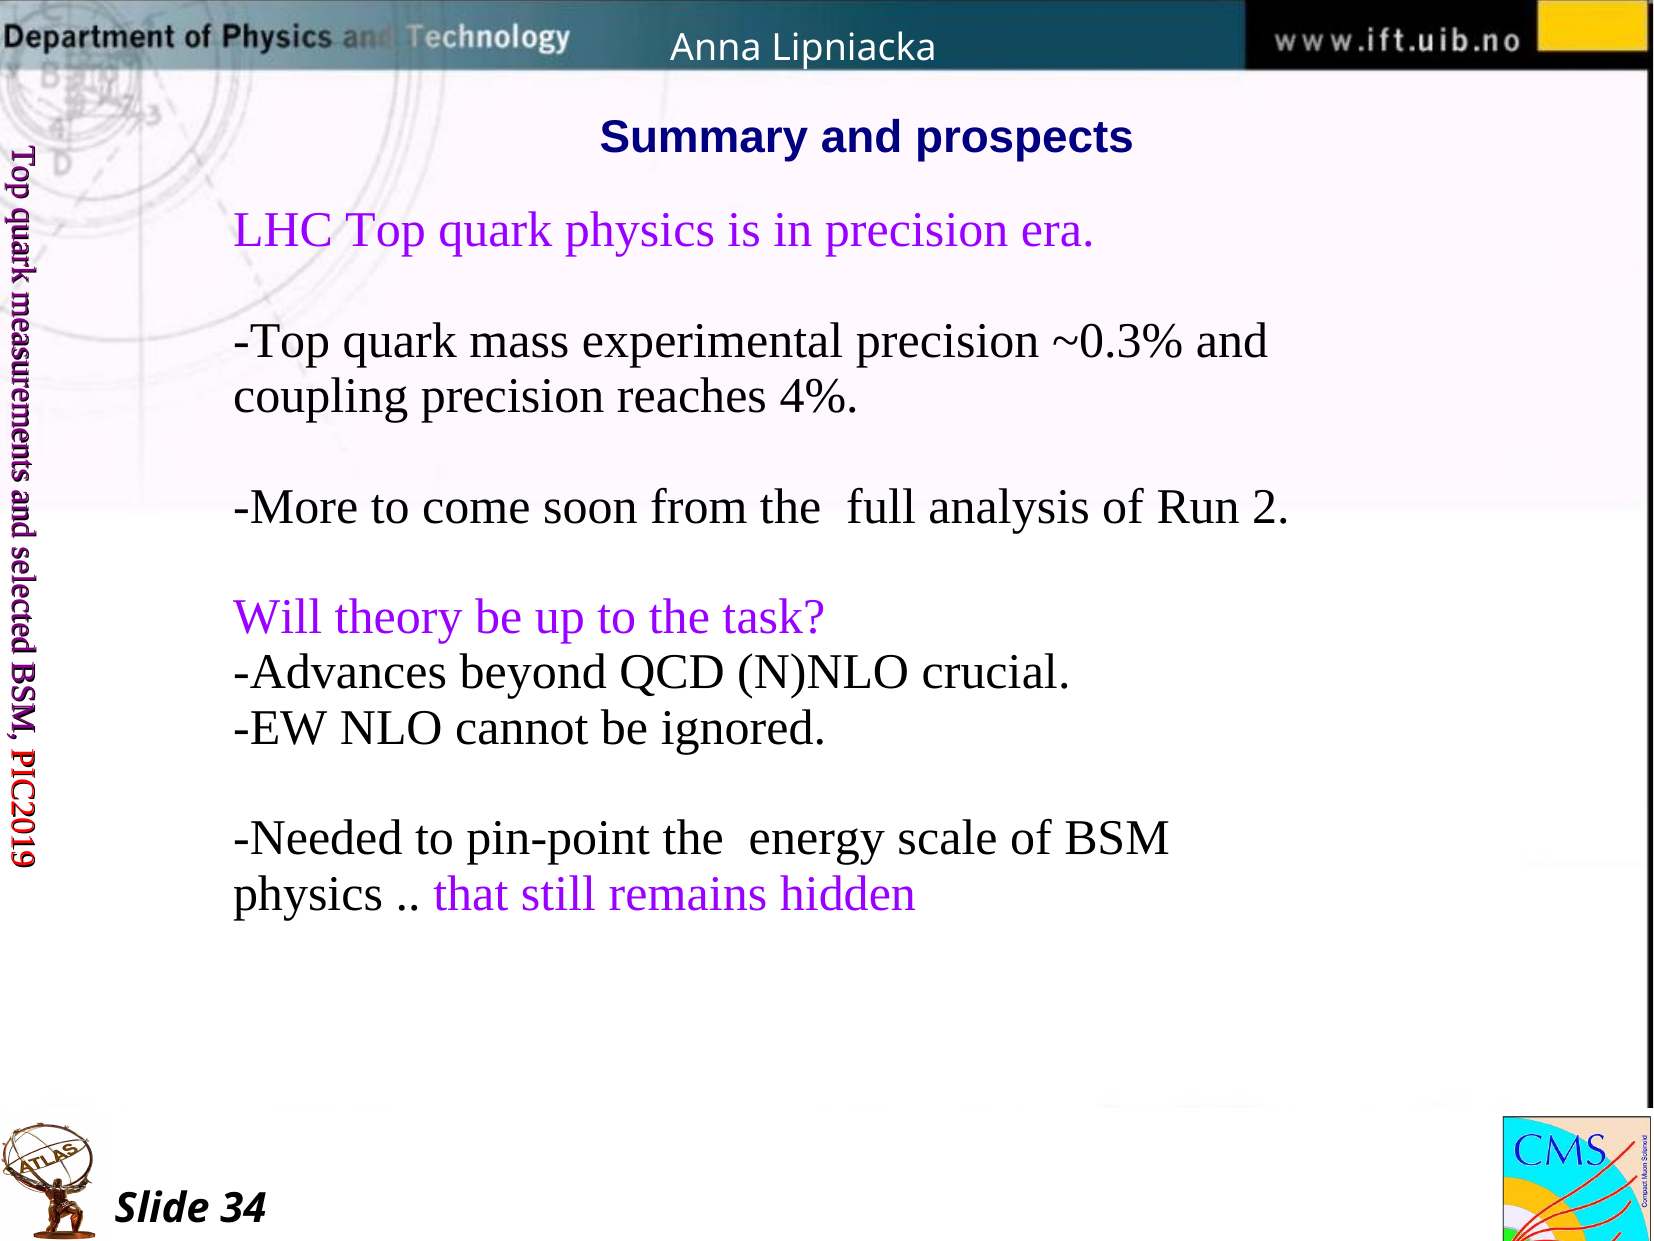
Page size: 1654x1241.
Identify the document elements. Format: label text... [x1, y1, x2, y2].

text_box Slide 34 [114, 1177, 233, 1232]
title Summary and prospects [195, 67, 1539, 207]
picture [806, 42, 818, 58]
picture [1502, 1116, 1651, 1241]
picture [0, 1113, 112, 1241]
text_box LHC Top quark physics is in precision era. -Top quark mass experimental precision ~0.3% and coupling precision reaches 4%. -More to come soon from the full analysis of Run 2. Will theory be up to the task? -Advances beyond QCD (N)NLO crucial. -EW NLO cannot be ignored. -Needed to pin-point the energy scale of BSM physics .. that still remains hidden [233, 202, 1291, 1241]
picture [0, 0, 1654, 1108]
